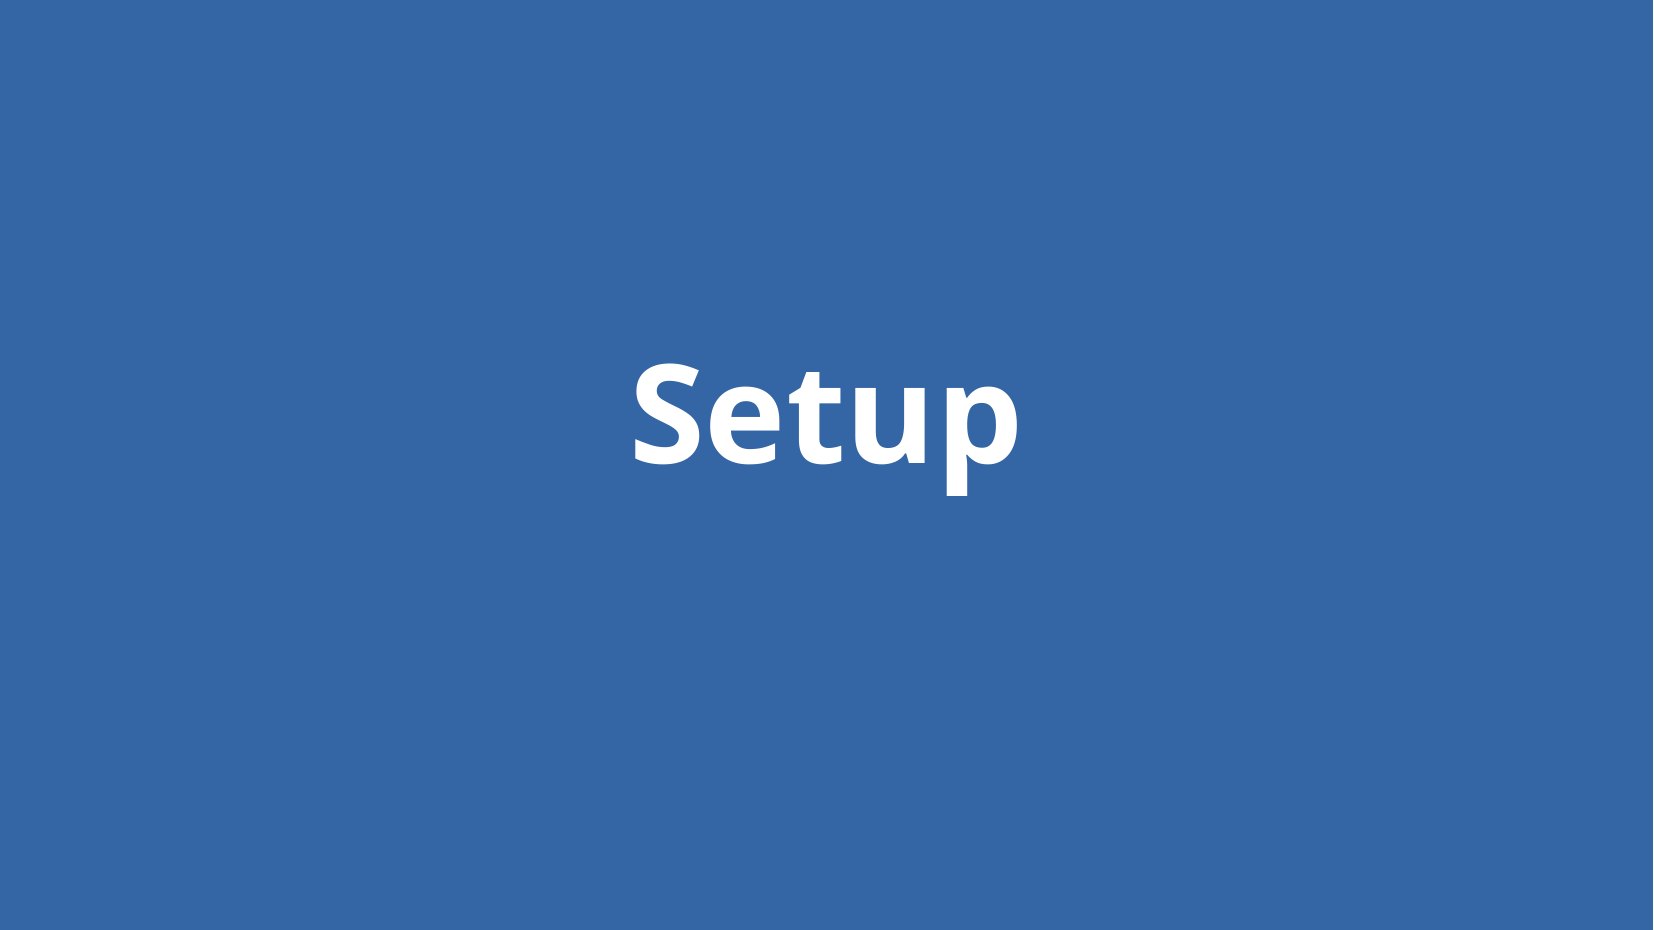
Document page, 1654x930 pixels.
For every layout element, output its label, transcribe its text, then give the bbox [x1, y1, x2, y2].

title Setup [82, 316, 1571, 504]
